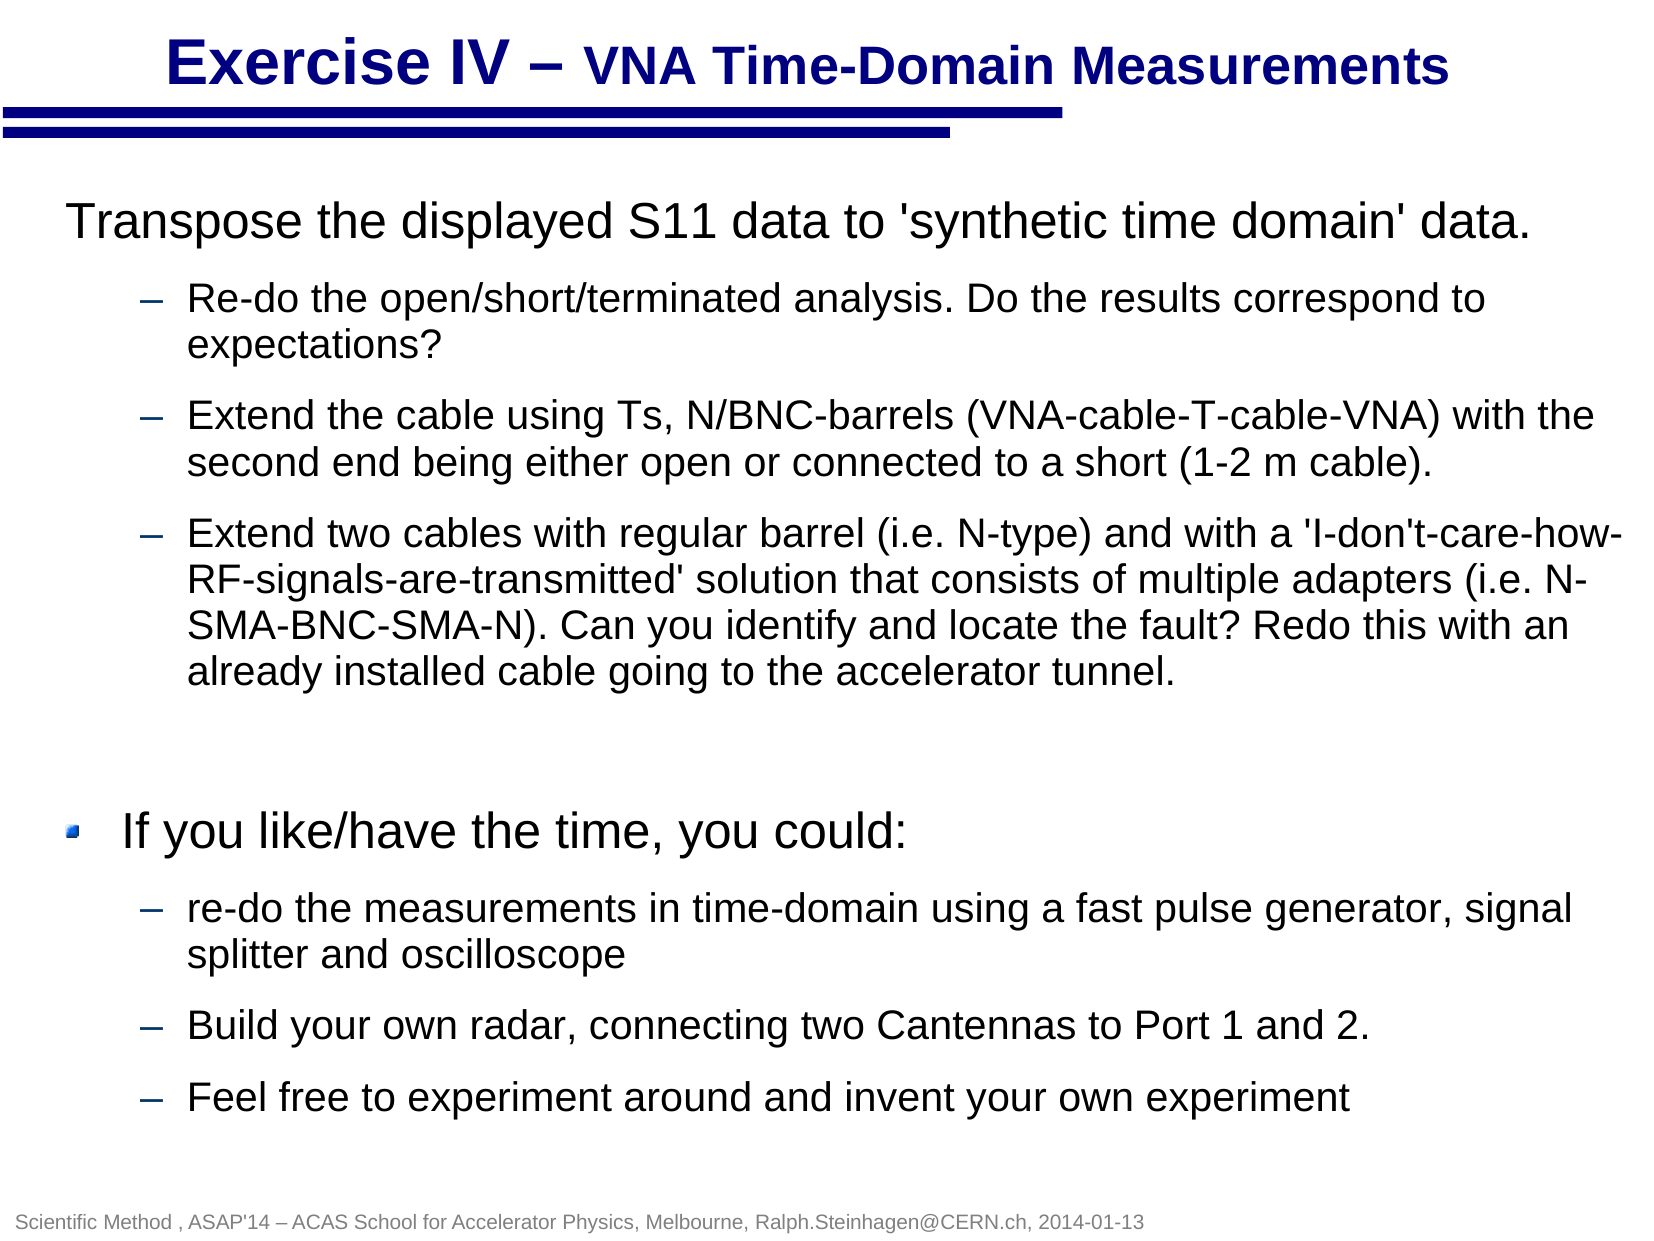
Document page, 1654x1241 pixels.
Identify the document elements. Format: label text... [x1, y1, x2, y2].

title Exercise IV – VNA Time-Domain Measurements [165, 0, 1585, 124]
list Transpose the displayed S11 data to 'synthetic time domain' data. Re-do the open/short/terminated analysis. Do the results correspond to expectations? Extend the cable using Ts, N/BNC-barrels (VNA-cable-T-cable-VNA) with the second end being either open or connected to a short (1-2 m cable). Extend two cables with regular barrel (i.e. N-type) and with a 'I-don't-care-how-RF-signals-are-transmitted' solution that consists of multiple adapters (i.e. N-SMA-BNC-SMA-N). Can you identify and locate the fault? Redo this with an already installed cable going to the accelerator tunnel. If you like/have the time, you could: re-do the measurements in time-domain using a fast pulse generator, signal splitter and oscilloscope Build your own radar, connecting two Cantennas to Port 1 and 2. Feel free to experiment around and invent your own experiment [65, 192, 1628, 1205]
